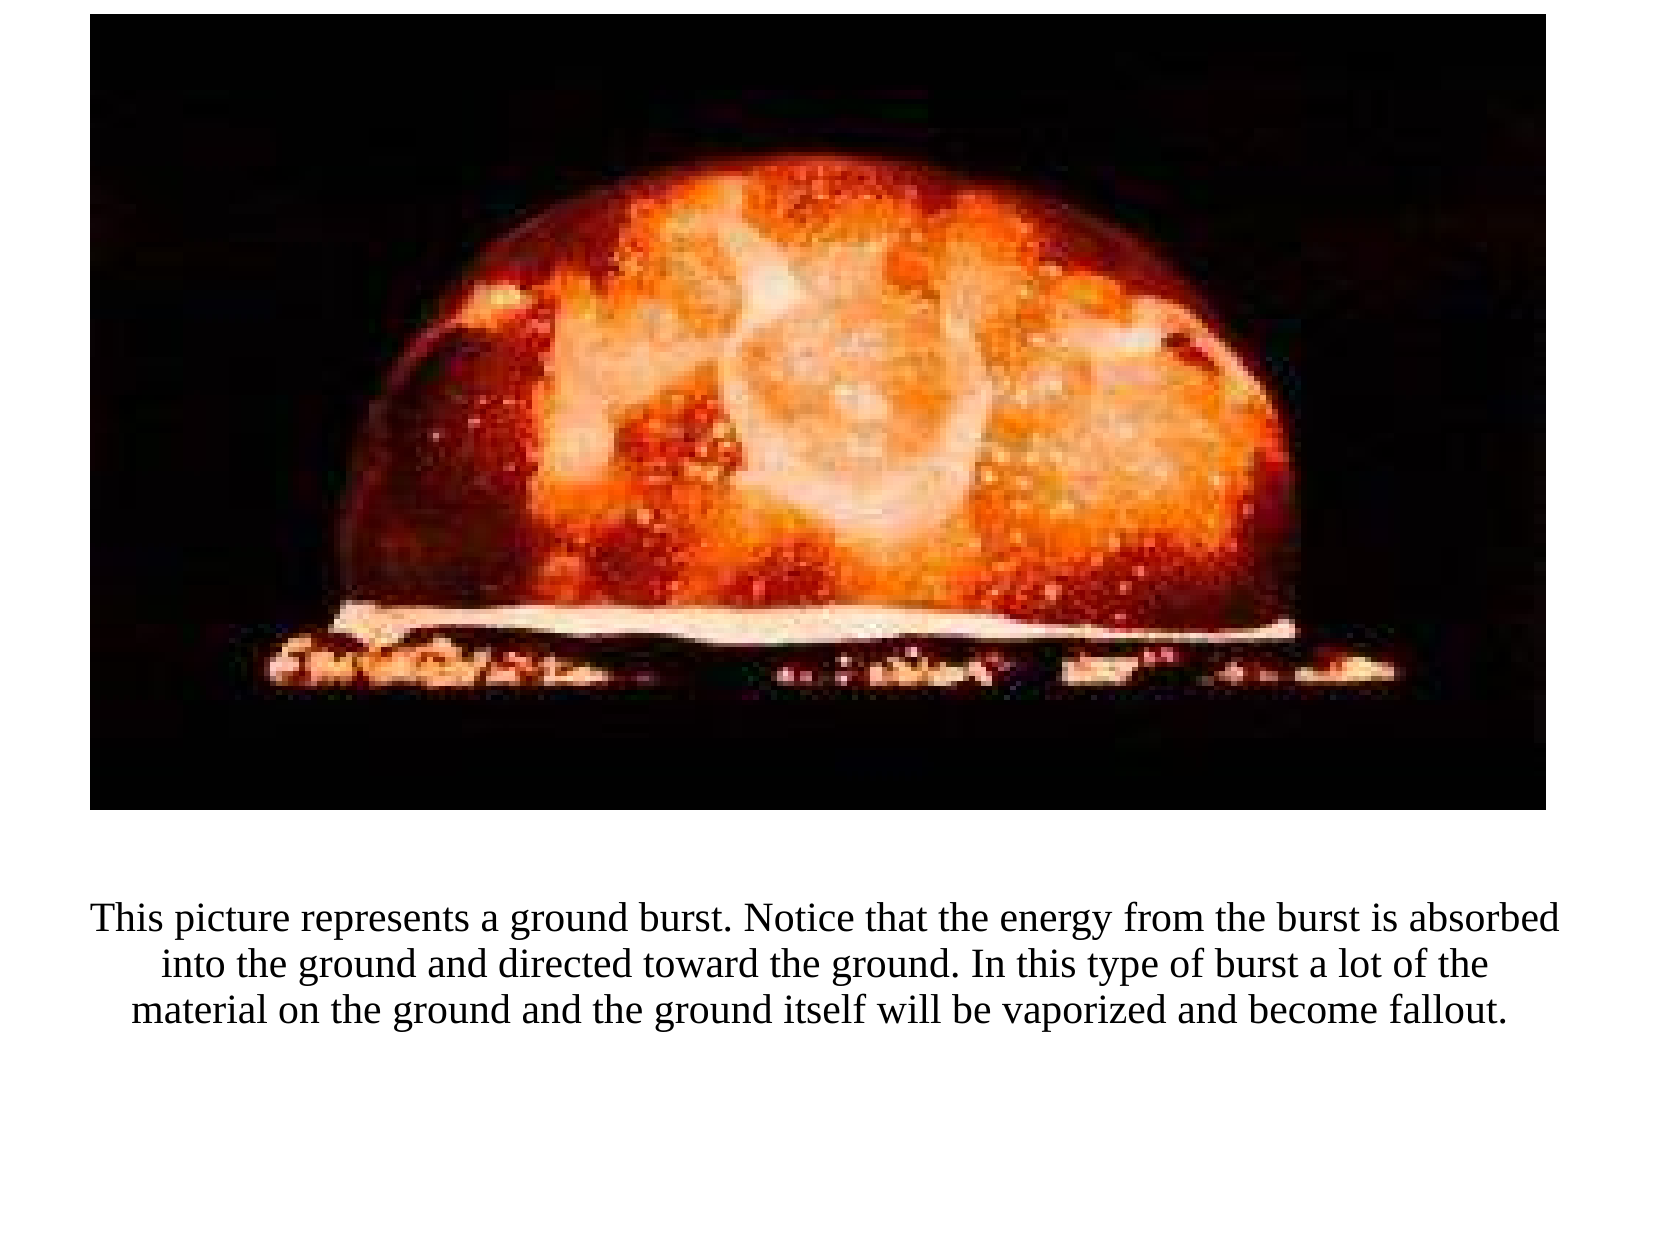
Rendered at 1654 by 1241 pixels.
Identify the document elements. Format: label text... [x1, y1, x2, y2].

picture [90, 14, 1546, 811]
text_box This picture represents a ground burst. Notice that the energy from the burst is absorbed into the ground and directed toward the ground. In this type of burst a lot of the material on the ground and the ground itself will be vaporized and become fallout. [75, 886, 1577, 1084]
